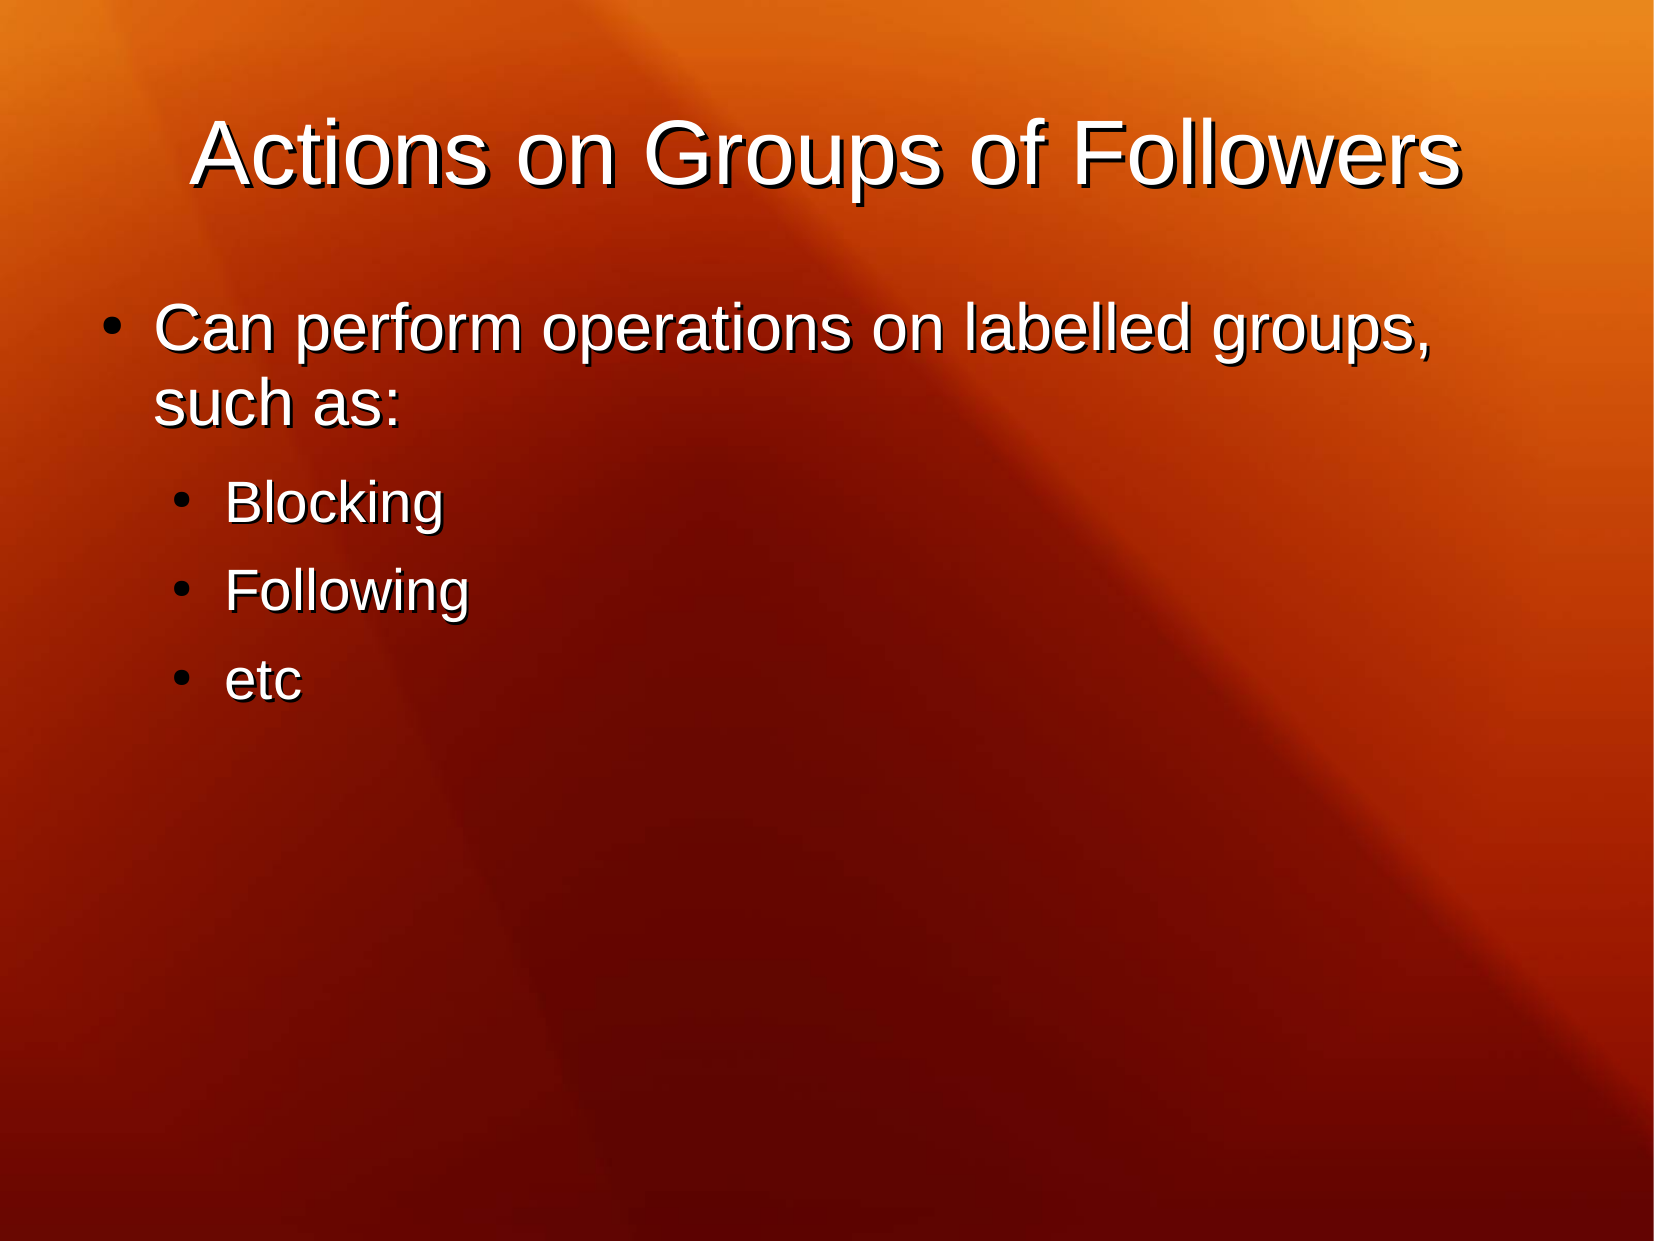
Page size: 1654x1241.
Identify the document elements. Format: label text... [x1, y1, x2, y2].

title Actions on Groups of Followers [82, 56, 1571, 250]
picture [0, 0, 1654, 1241]
list Can perform operations on labelled groups, such as: Blocking Following etc [82, 290, 1571, 1094]
